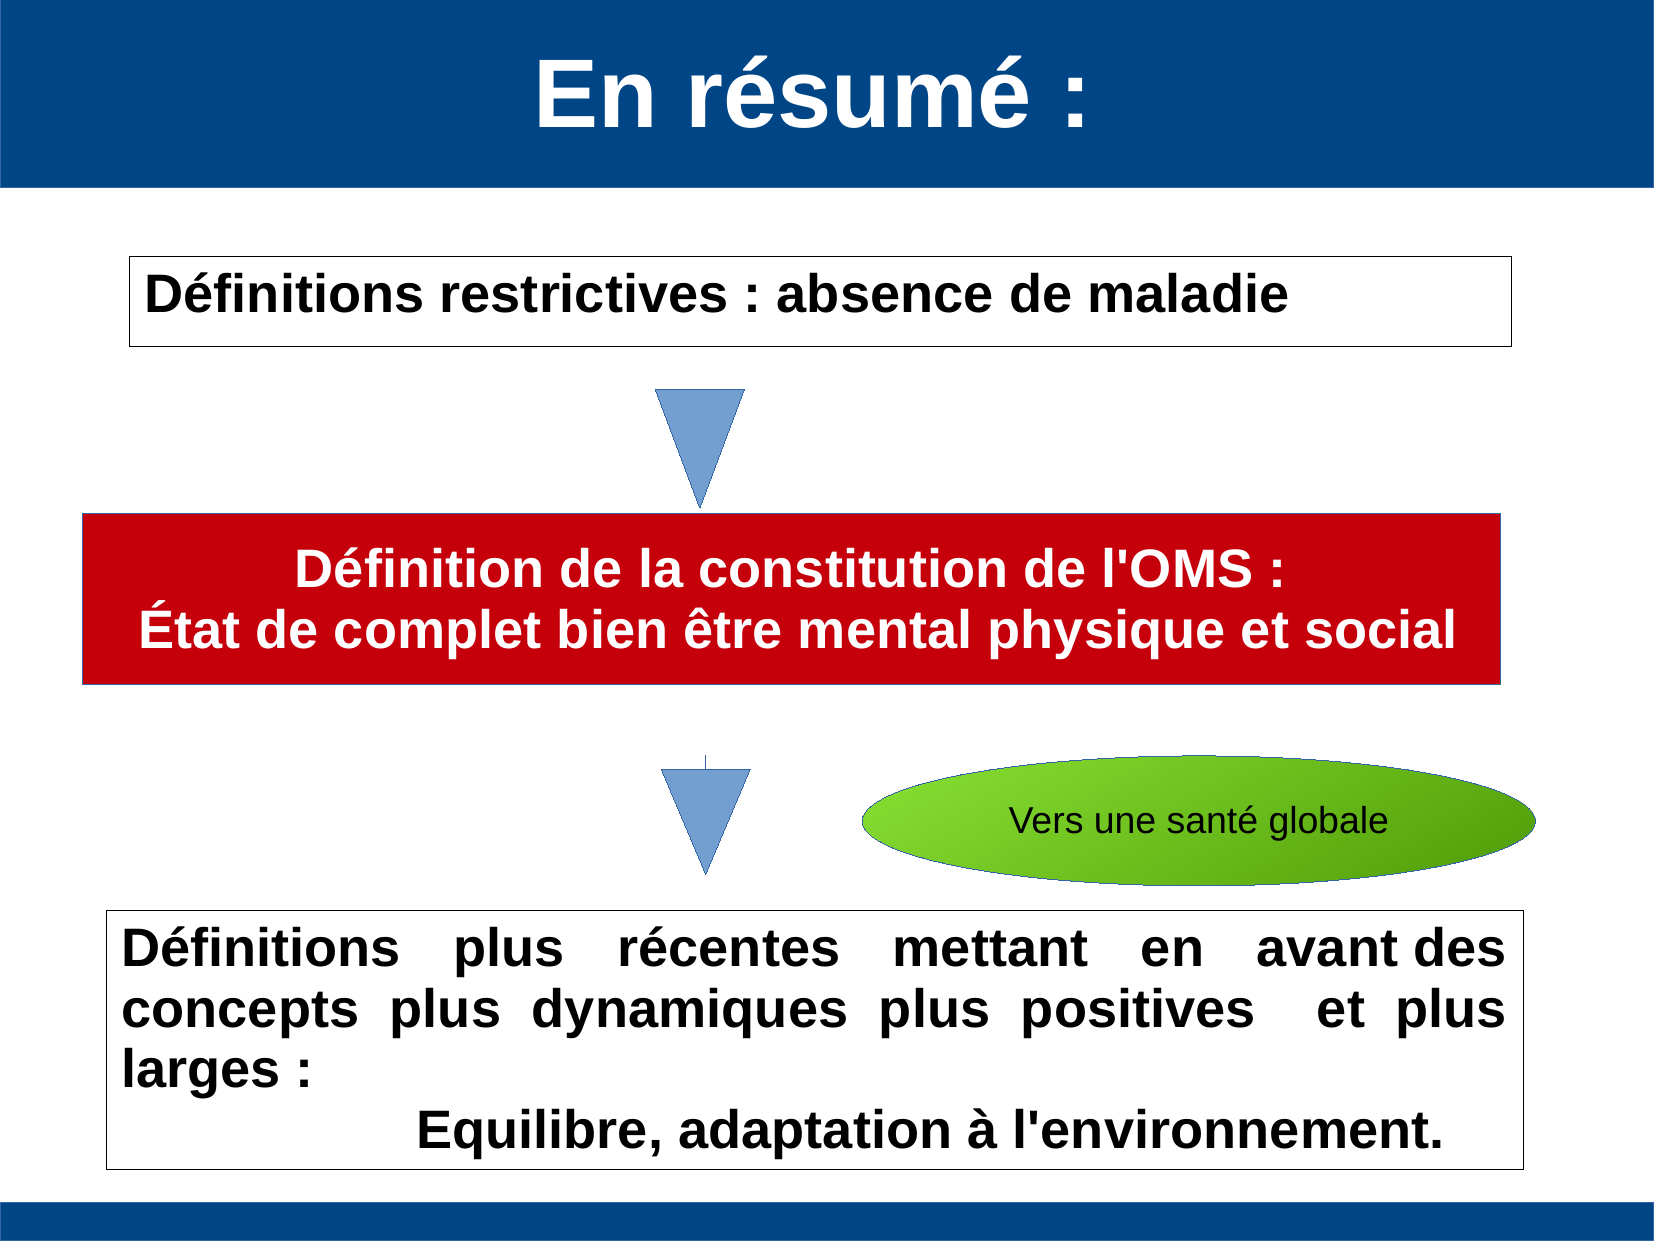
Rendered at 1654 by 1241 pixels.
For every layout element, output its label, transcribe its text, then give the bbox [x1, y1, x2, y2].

text_box Définitions plus récentes mettant en avant des concepts plus dynamiques plus positives et plus larges : Equilibre, adaptation à l'environnement. [106, 910, 1524, 1170]
text_box [661, 755, 751, 875]
text_box [655, 389, 745, 508]
text_box Définition de la constitution de l'OMS : État de complet bien être mental physique et social [82, 513, 1501, 685]
text_box Vers une santé globale [862, 755, 1536, 886]
text_box Définitions restrictives : absence de maladie [129, 256, 1512, 347]
title En résumé : [0, 0, 1654, 188]
